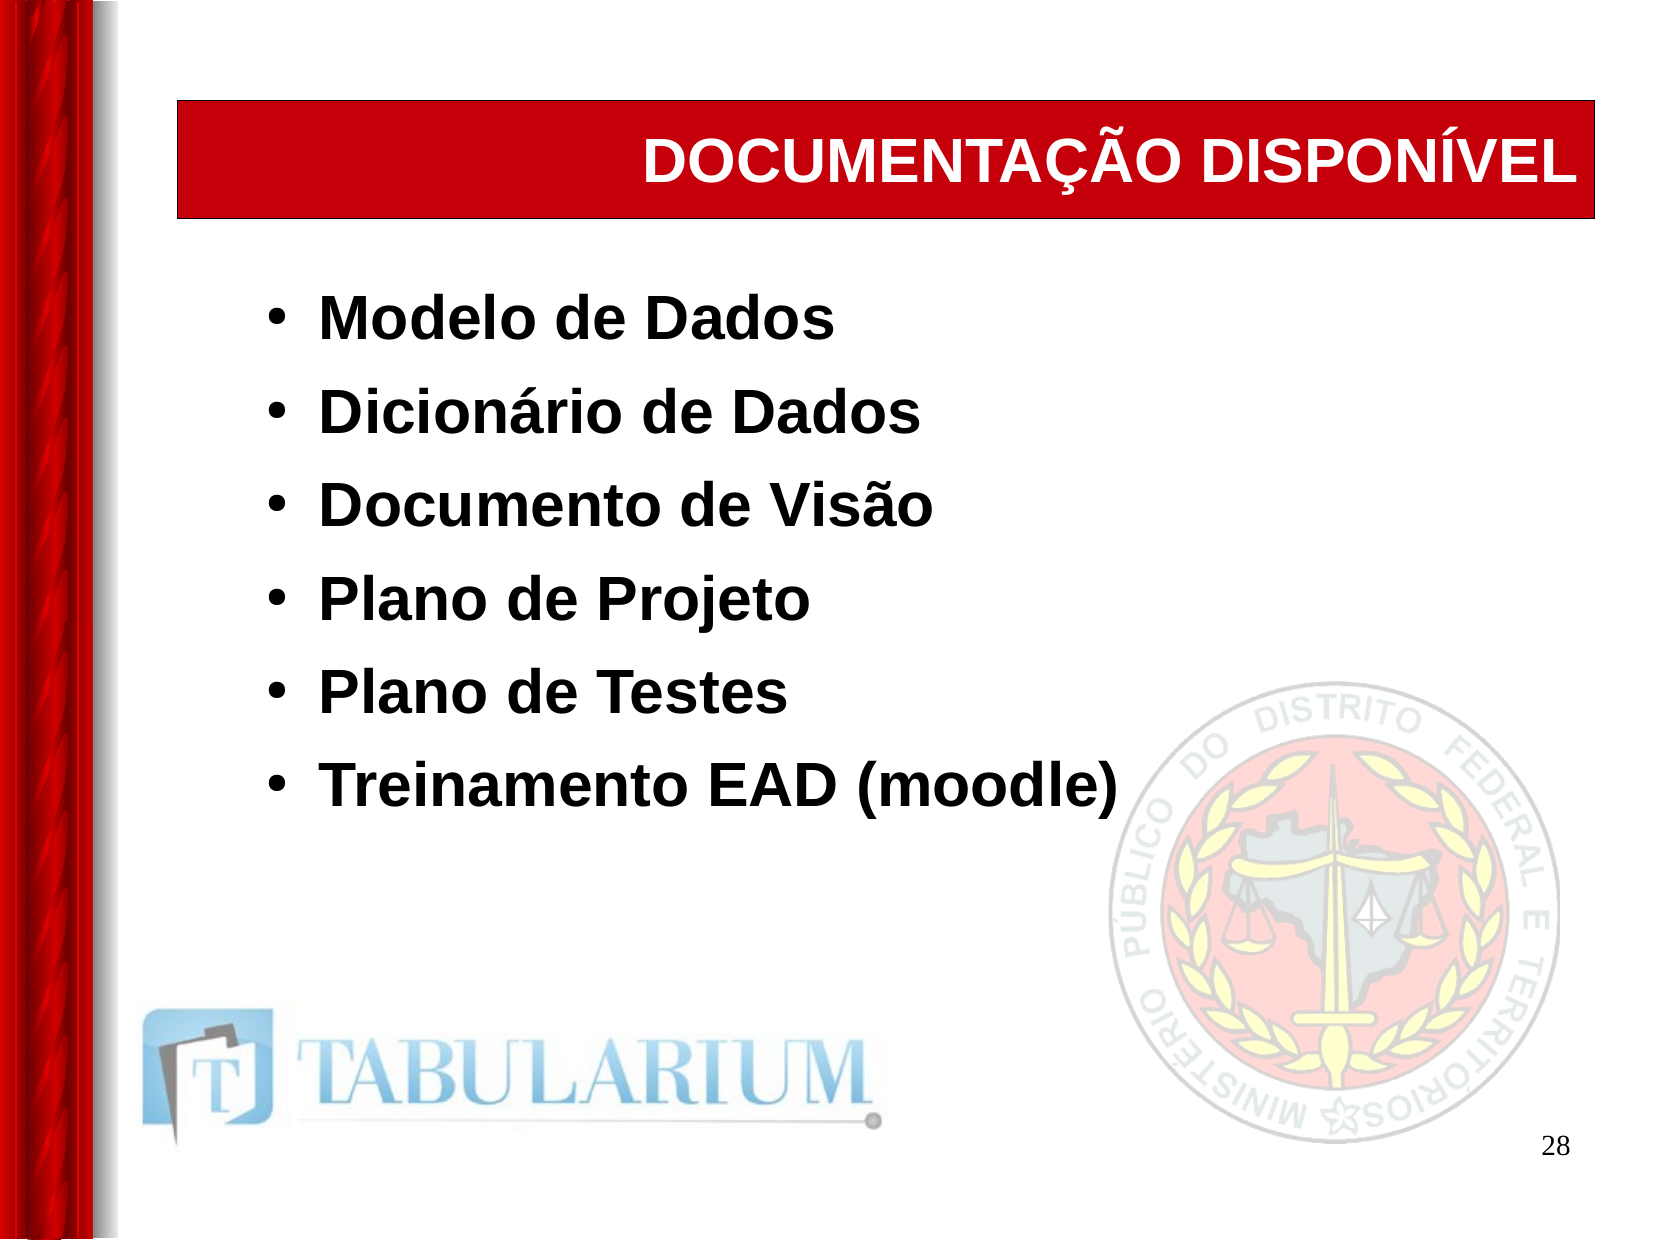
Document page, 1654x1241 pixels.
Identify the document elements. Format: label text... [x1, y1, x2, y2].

text_box DOCUMENTAÇÃO DISPONÍVEL [206, 118, 1595, 205]
list Modelo de Dados Dicionário de Dados Documento de Visão Plano de Projeto Plano de Testes Treinamento EAD (moodle) [177, 283, 1565, 1170]
